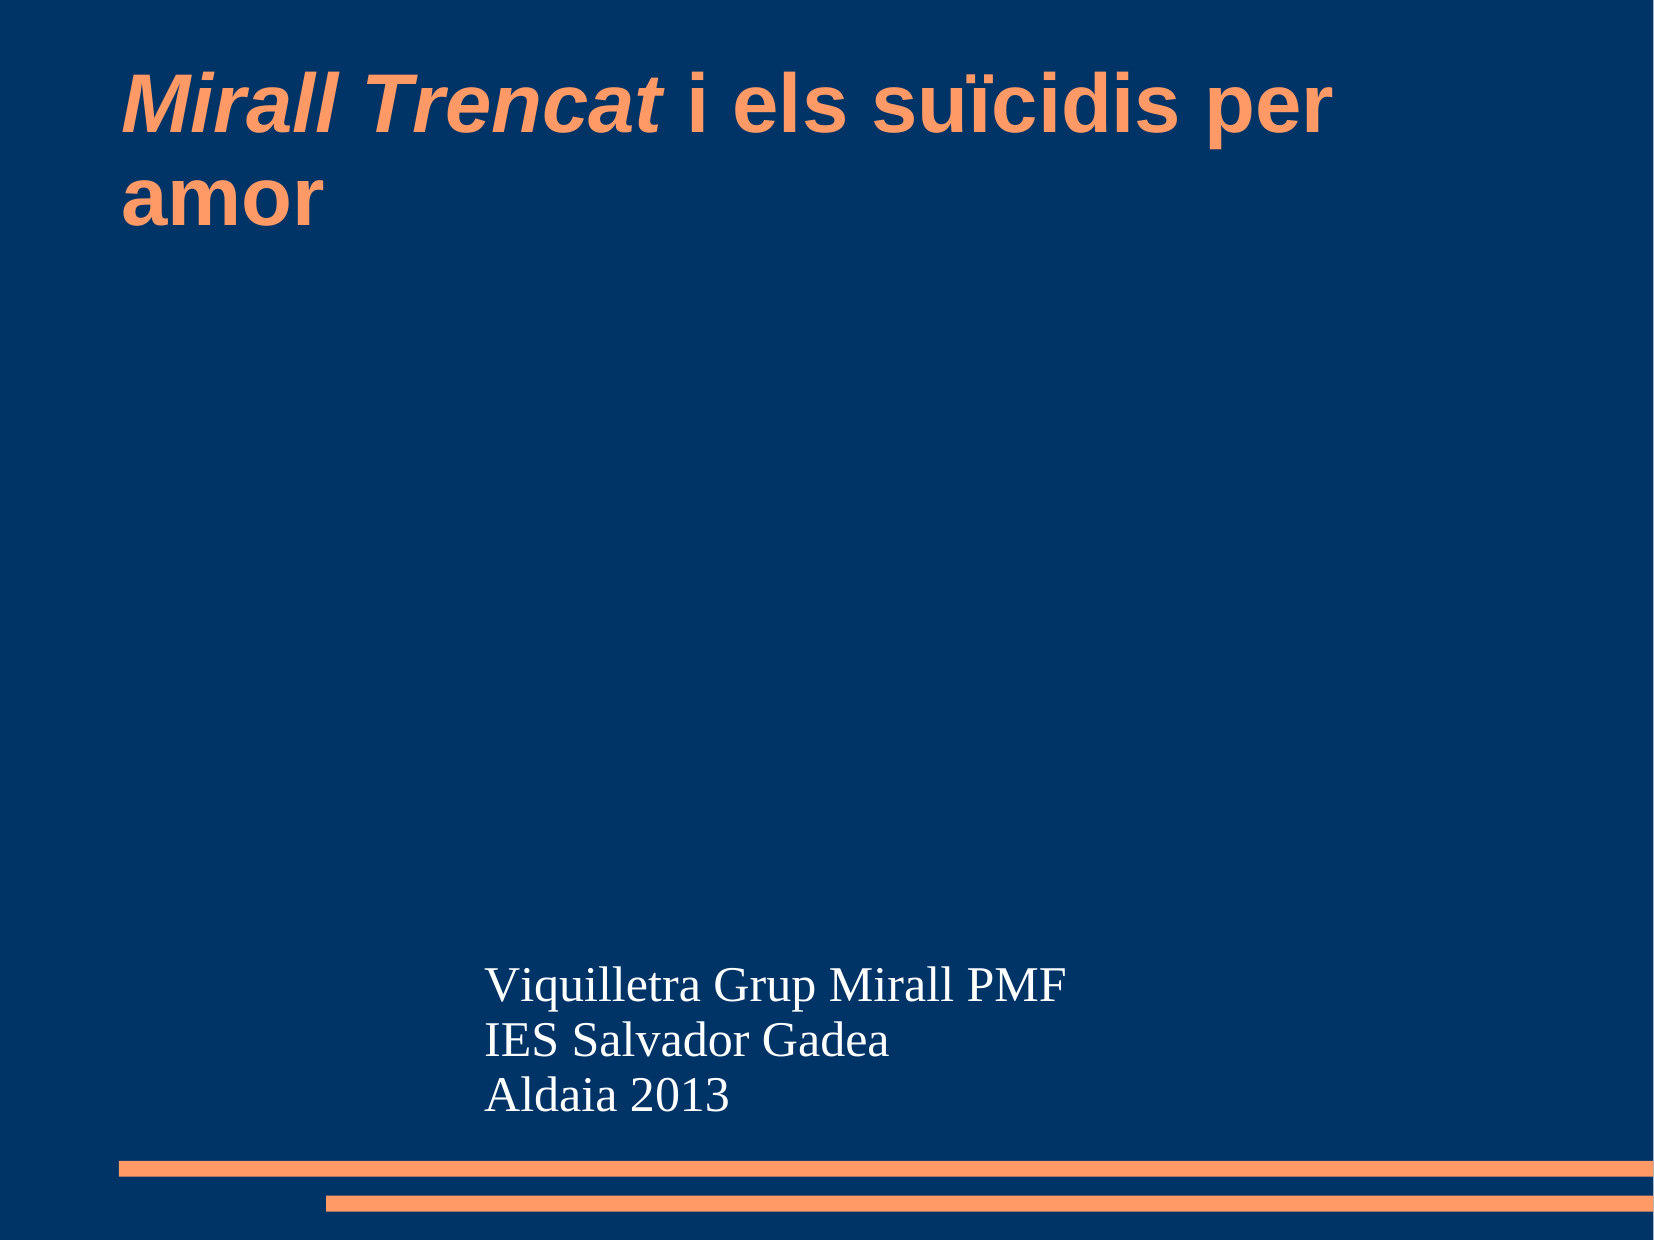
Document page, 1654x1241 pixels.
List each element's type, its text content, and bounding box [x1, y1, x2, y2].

title Mirall Trencat i els suïcidis per amor [121, 46, 1534, 254]
text_box Viquilletra Grup Mirall PMF IES Salvador Gadea Aldaia 2013 [484, 956, 1619, 1234]
